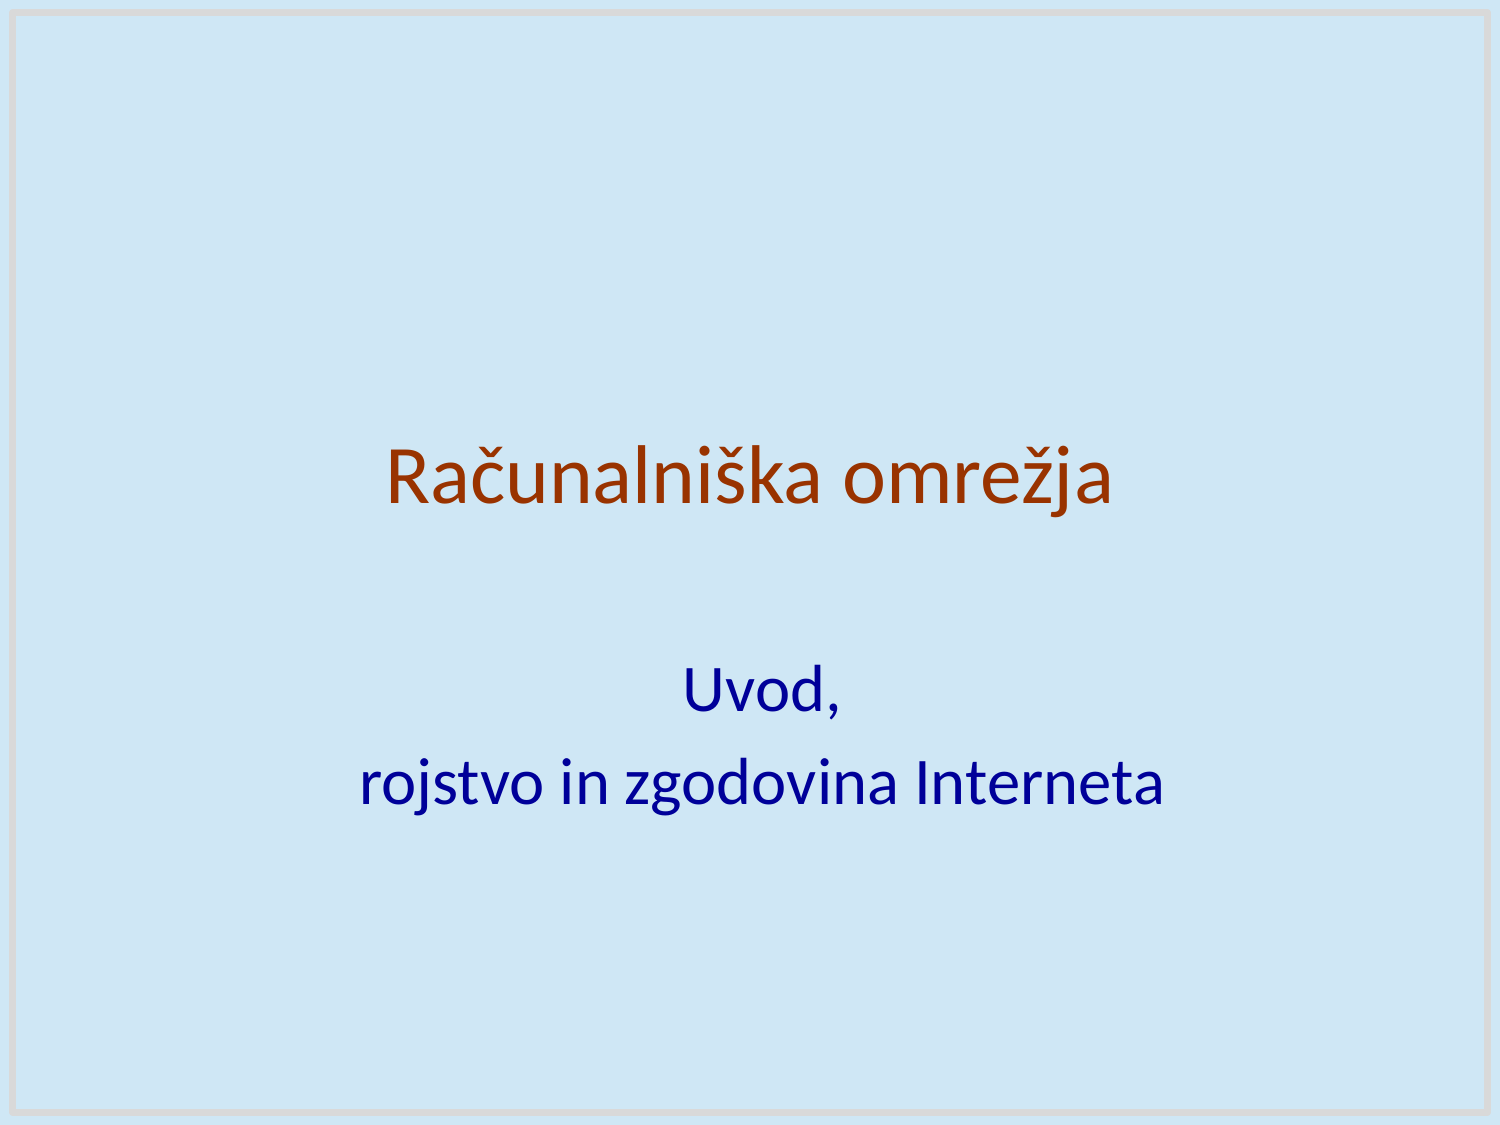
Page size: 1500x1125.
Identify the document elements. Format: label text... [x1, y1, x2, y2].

subtitle Uvod, rojstvo in zgodovina Interneta [187, 637, 1338, 925]
title Računalniška omrežja [112, 349, 1388, 591]
